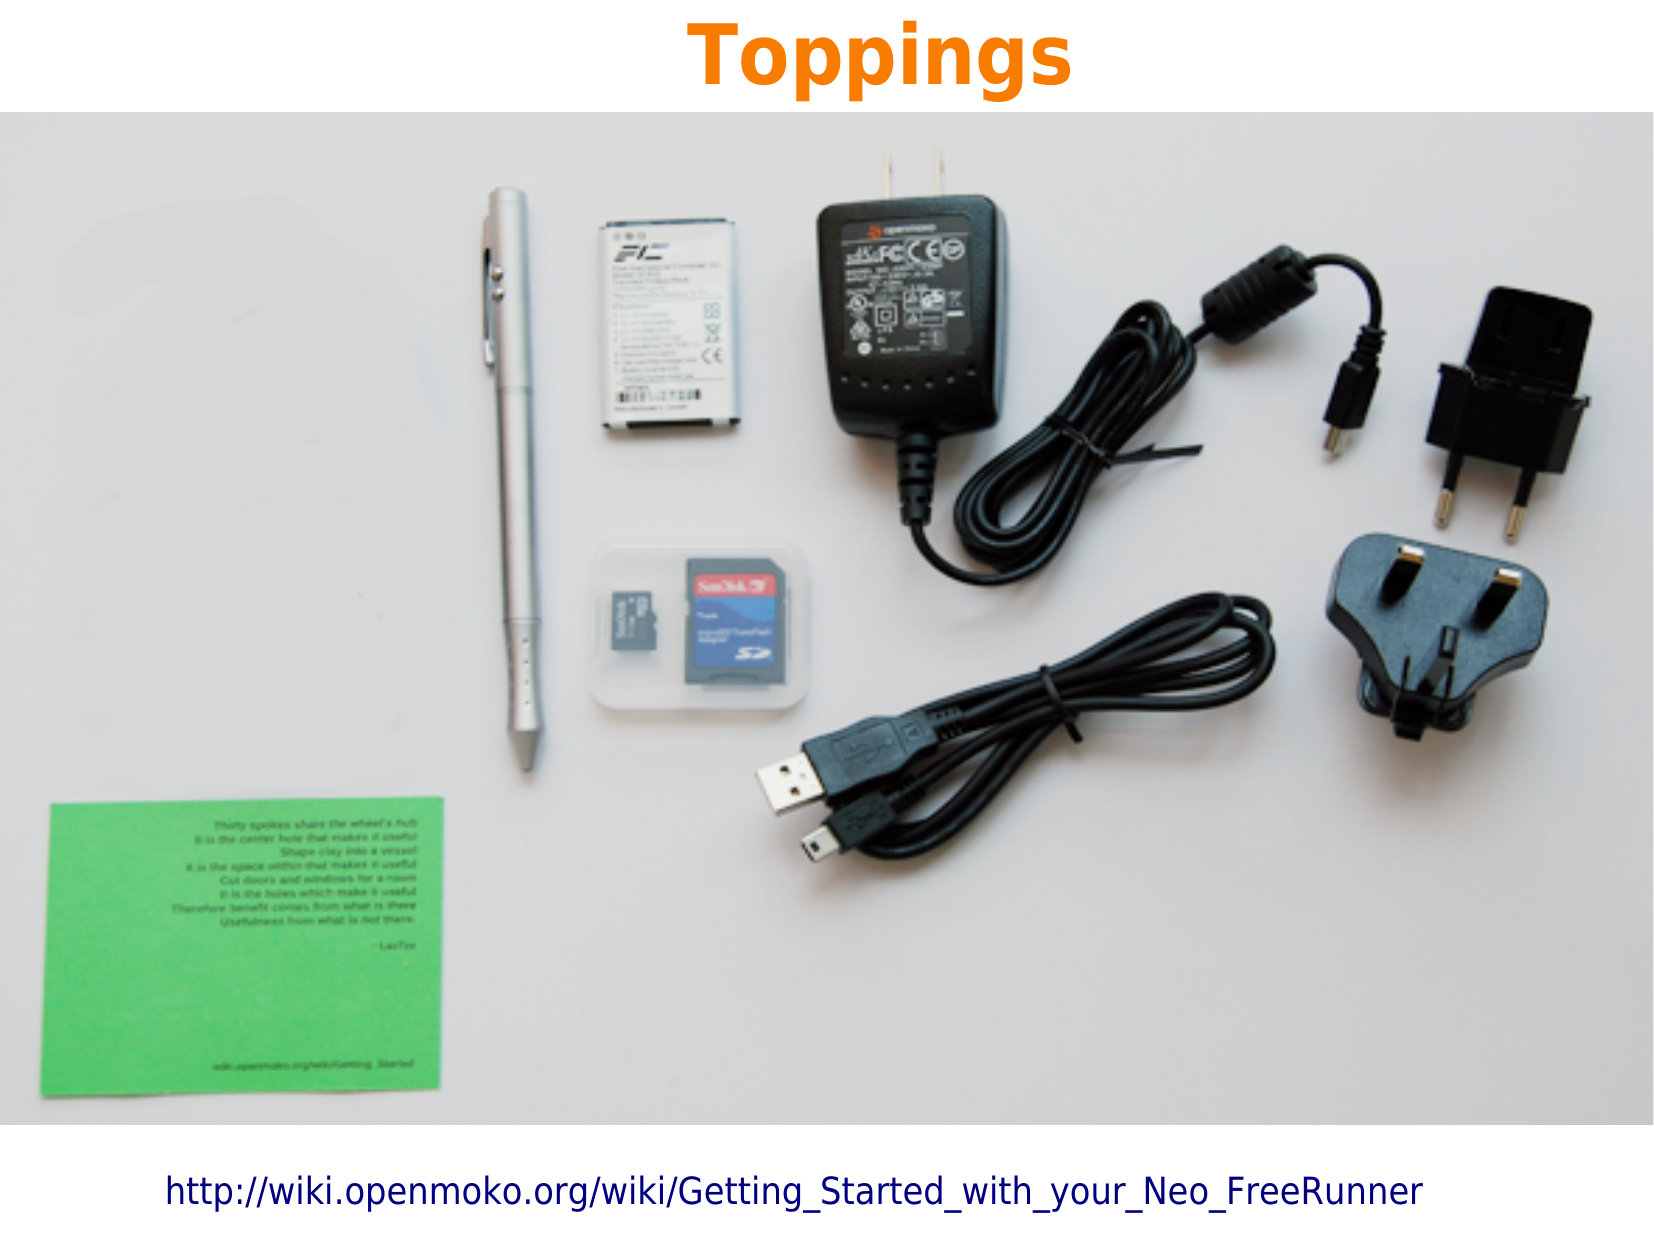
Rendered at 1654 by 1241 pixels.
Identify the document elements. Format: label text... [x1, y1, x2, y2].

text_box http://wiki.openmoko.org/wiki/Getting_Started_with_your_Neo_FreeRunner [150, 1162, 1613, 1241]
picture [0, 112, 1654, 1126]
text_box Toppings [450, 0, 1313, 112]
